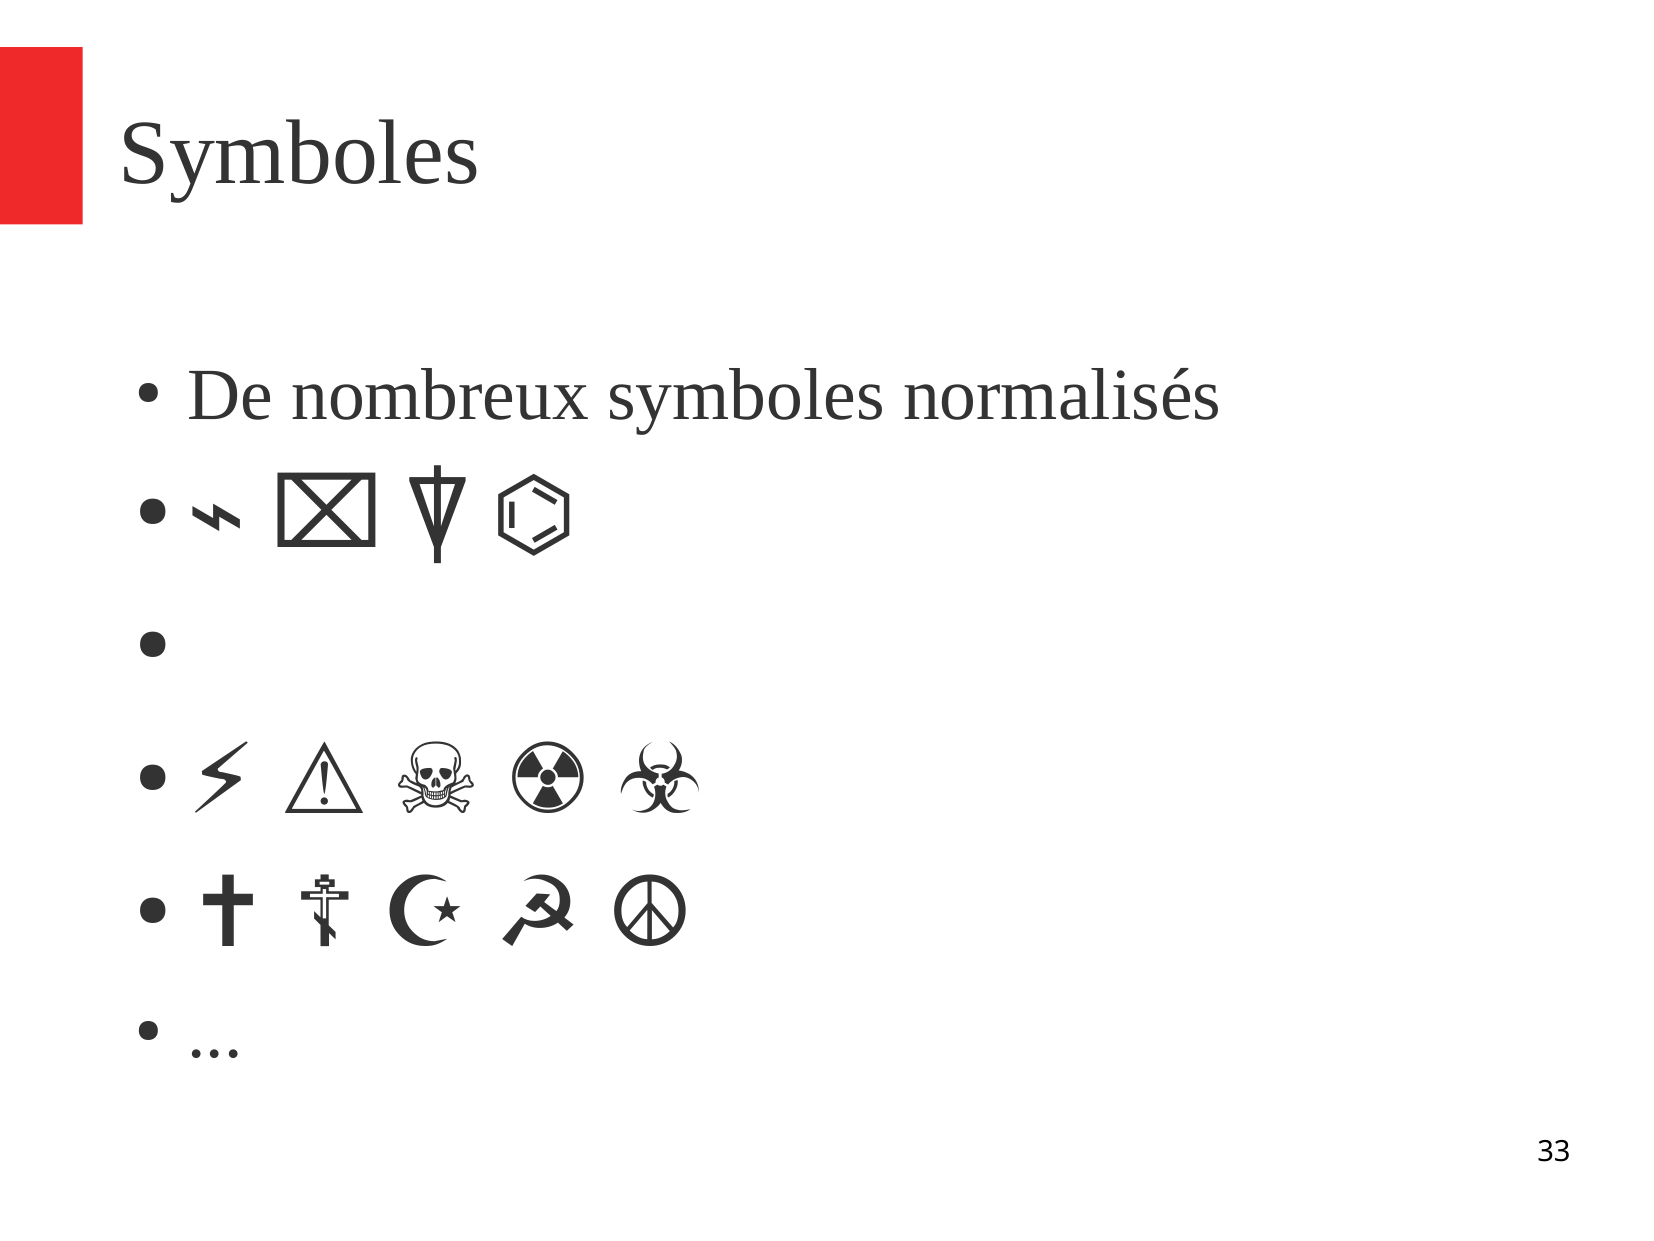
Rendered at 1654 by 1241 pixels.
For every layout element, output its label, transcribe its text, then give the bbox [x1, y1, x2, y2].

title Symboles [118, 49, 1571, 257]
list De nombreux symboles normalisés ⌁ ⌧ ⍒ ⌬ 🚰 🚴 🚶 🚆 🚣 ⚡ ⚠ ☠ ☢ ☣ ✝ ☦ ☪ ☭ ☮ ... [118, 354, 1536, 1074]
